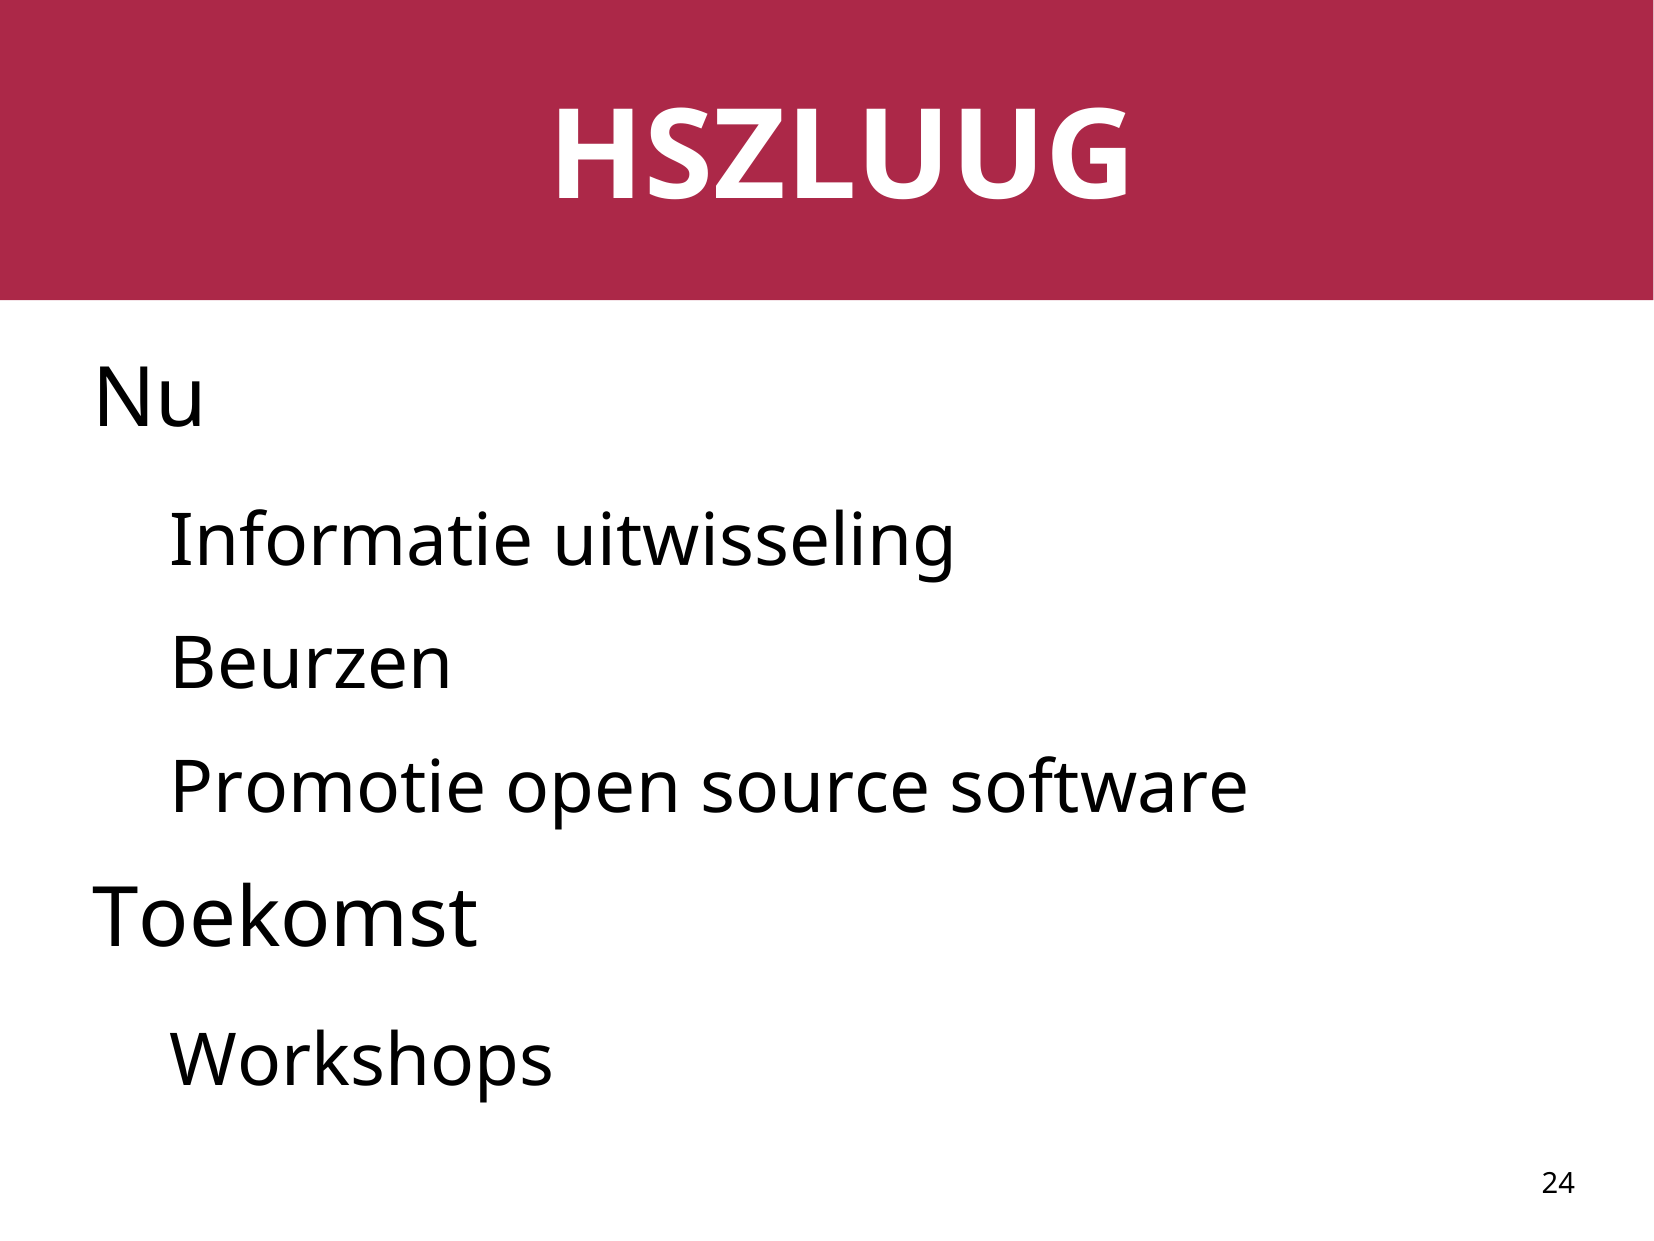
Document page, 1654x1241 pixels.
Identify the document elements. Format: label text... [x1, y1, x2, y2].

list Nu Informatie uitwisseling Beurzen Promotie open source software Toekomst Workshops [75, 337, 1576, 1126]
title HSZLUUG [75, 0, 1576, 301]
